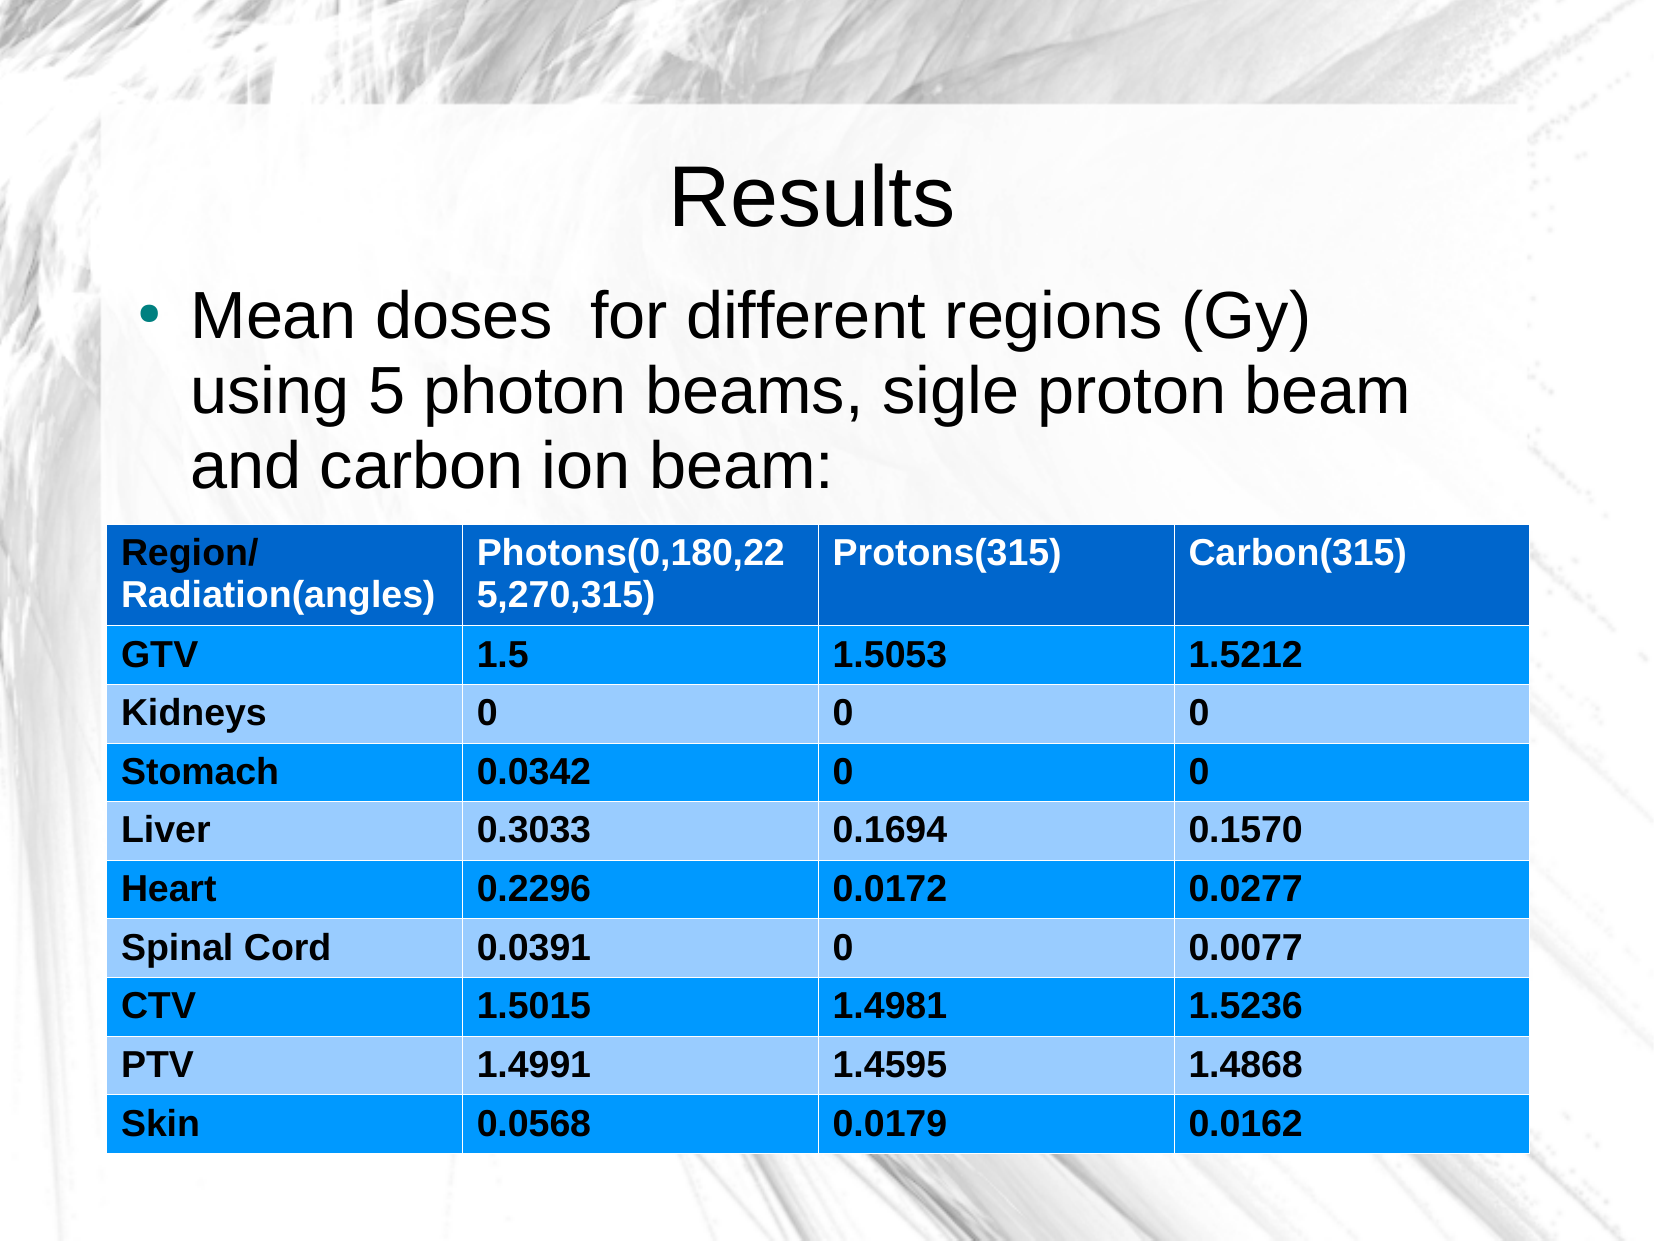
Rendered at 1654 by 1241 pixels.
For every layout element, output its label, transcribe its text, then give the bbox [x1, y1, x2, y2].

table_cell 1.5053 [819, 626, 1174, 684]
table_cell 0.0568 [463, 1095, 818, 1153]
table_cell 0.0277 [1175, 861, 1529, 918]
table_cell 0.3033 [463, 802, 818, 860]
table_cell 0.2296 [463, 861, 818, 918]
table_cell 0 [1175, 685, 1529, 743]
table_cell Skin [107, 1095, 462, 1153]
table_cell 0 [463, 685, 818, 743]
table_cell CTV [107, 978, 462, 1036]
table_header Carbon(315) [1175, 525, 1529, 625]
picture [0, 0, 1654, 1241]
table_header Protons(315) [819, 525, 1174, 625]
table_cell 1.4595 [819, 1037, 1174, 1094]
table_cell 0 [819, 744, 1174, 801]
table_cell 0.0342 [463, 744, 818, 801]
table_cell GTV [107, 626, 462, 684]
table_cell 1.4868 [1175, 1037, 1529, 1094]
table_cell 1.4981 [819, 978, 1174, 1036]
table_cell 0.1694 [819, 802, 1174, 860]
table_header Region/Radiation(angles) [107, 525, 462, 625]
table_cell 0 [819, 919, 1174, 977]
table_cell 0.0077 [1175, 919, 1529, 977]
text_box Mean doses for different regions (Gy) using 5 photon beams, sigle proton beam and carbon ion beam: [119, 278, 1440, 503]
table_cell 1.5236 [1175, 978, 1529, 1036]
table_cell 0.0172 [819, 861, 1174, 918]
table_cell 0.0391 [463, 919, 818, 977]
table_header Photons(0,180,225,270,315) [463, 525, 818, 625]
table_cell 1.4991 [463, 1037, 818, 1094]
table_cell 1.5 [463, 626, 818, 684]
table_cell Spinal Cord [107, 919, 462, 977]
table_cell 0.0162 [1175, 1095, 1529, 1153]
table_cell 1.5212 [1175, 626, 1529, 684]
table_cell 0 [819, 685, 1174, 743]
table_cell PTV [107, 1037, 462, 1094]
title Results [118, 112, 1506, 281]
table_cell Kidneys [107, 685, 462, 743]
table_cell 1.5015 [463, 978, 818, 1036]
table_cell Liver [107, 802, 462, 860]
table_cell 0 [1175, 744, 1529, 801]
table_cell Stomach [107, 744, 462, 801]
table_cell 0.1570 [1175, 802, 1529, 860]
table_cell Heart [107, 861, 462, 918]
table_cell 0.0179 [819, 1095, 1174, 1153]
